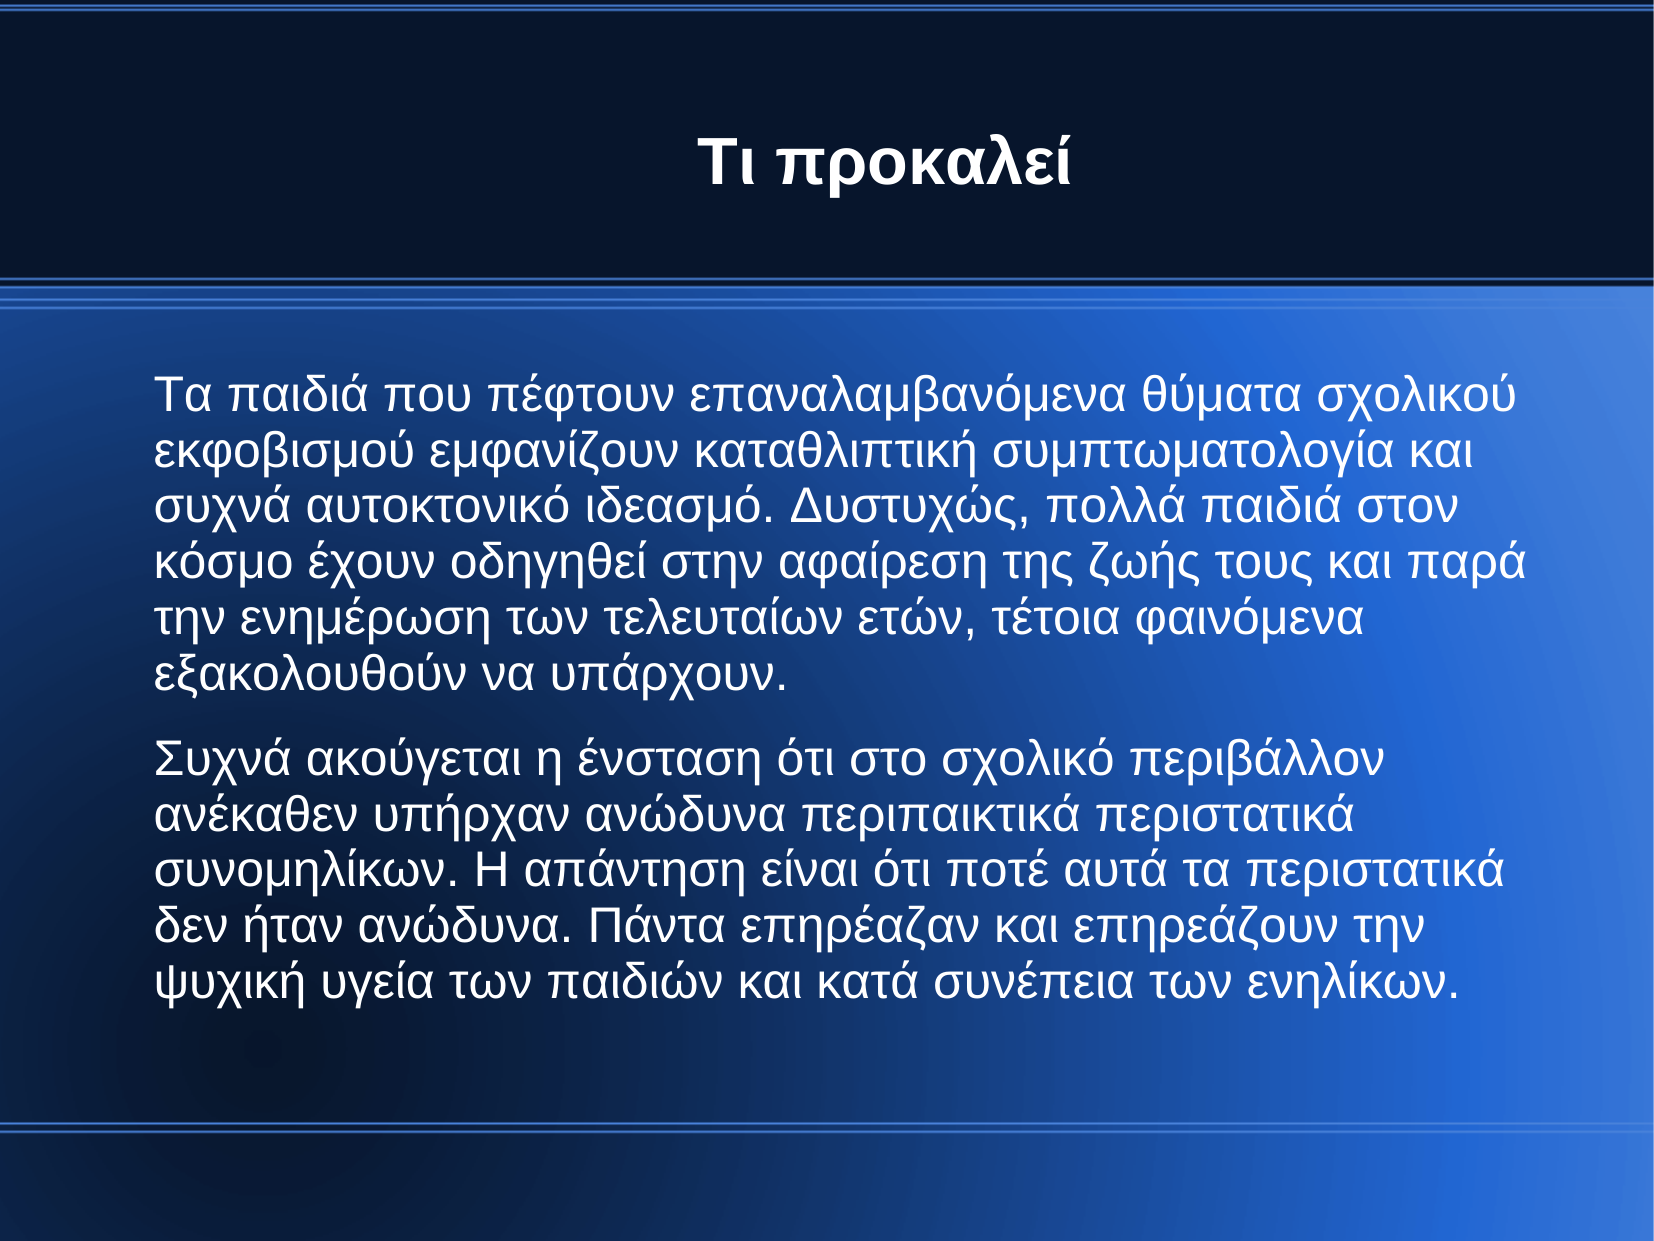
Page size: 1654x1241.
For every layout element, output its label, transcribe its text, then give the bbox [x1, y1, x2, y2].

title Τι προκαλεί [82, 49, 1571, 257]
picture [0, 0, 1654, 1241]
list Τα παιδιά που πέφτουν επαναλαμβανόμενα θύματα σχολικού εκφοβισμού εμφανίζουν καταθλιπτική συμπτωματολογία και συχνά αυτοκτονικό ιδεασμό. Δυστυχώς, πολλά παιδιά στον κόσμο έχουν οδηγηθεί στην αφαίρεση της ζωής τους και παρά την ενημέρωση των τελευταίων ετών, τέτοια φαινόμενα εξακολουθούν να υπάρχουν. Συχνά ακούγεται η ένσταση ότι στο σχολικό περιβάλλον ανέκαθεν υπήρχαν ανώδυνα περιπαικτικά περιστατικά συνομηλίκων. Η απάντηση είναι ότι ποτέ αυτά τα περιστατικά δεν ήταν ανώδυνα. Πάντα επηρέαζαν και επηρεάζουν την ψυχική υγεία των παιδιών και κατά συνέπεια των ενηλίκων. [82, 366, 1571, 1069]
